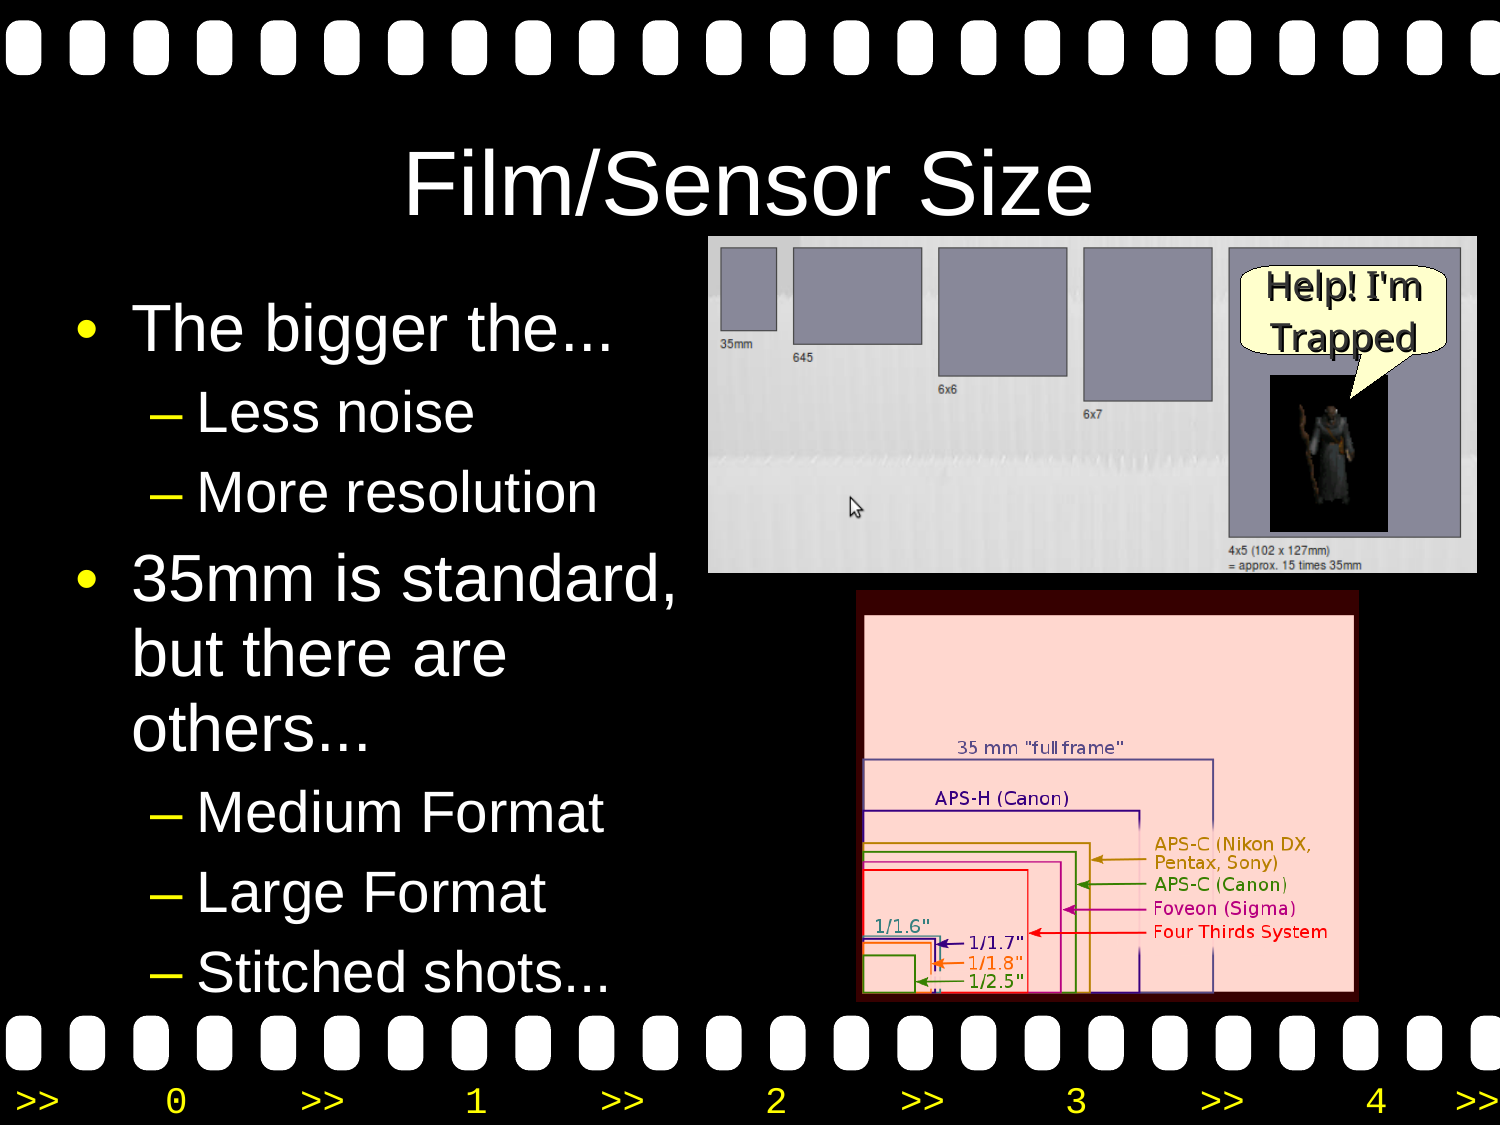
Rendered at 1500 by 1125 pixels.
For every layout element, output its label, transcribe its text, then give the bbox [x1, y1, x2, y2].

list The bigger the... Less noise More resolution 35mm is standard, but there are others... Medium Format Large Format Stitched shots... [75, 290, 734, 1034]
title Film/Sensor Size [75, 90, 1426, 278]
text_box Help! I'm Trapped [1240, 265, 1447, 400]
picture [708, 236, 1477, 573]
picture [856, 590, 1359, 1002]
